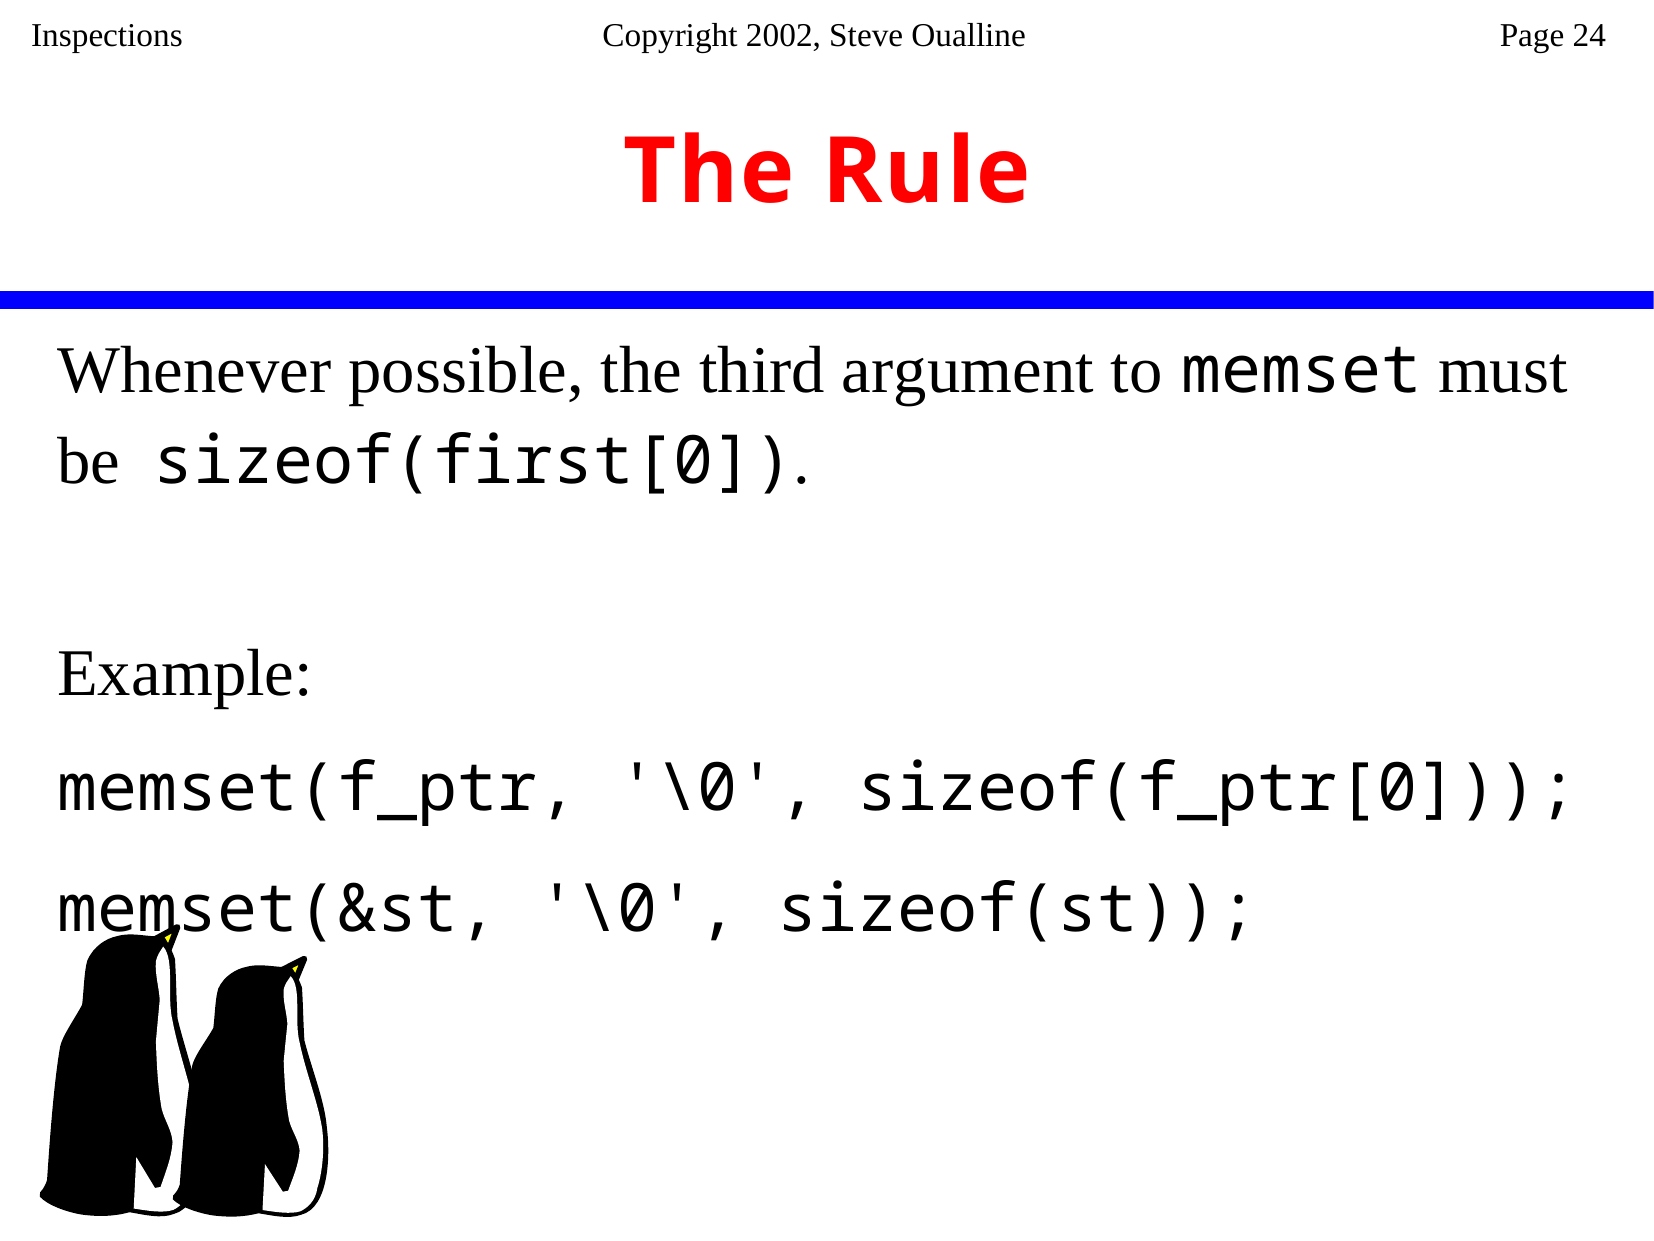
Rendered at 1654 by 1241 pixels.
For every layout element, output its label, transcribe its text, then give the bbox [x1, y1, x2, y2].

list Whenever possible, the third argument to memset must be sizeof(first[0]). Example: memset(f_ptr, '\0', sizeof(f_ptr[0])); memset(&st, '\0', sizeof(st)); [50, 321, 1634, 919]
title The Rule [121, 66, 1534, 269]
